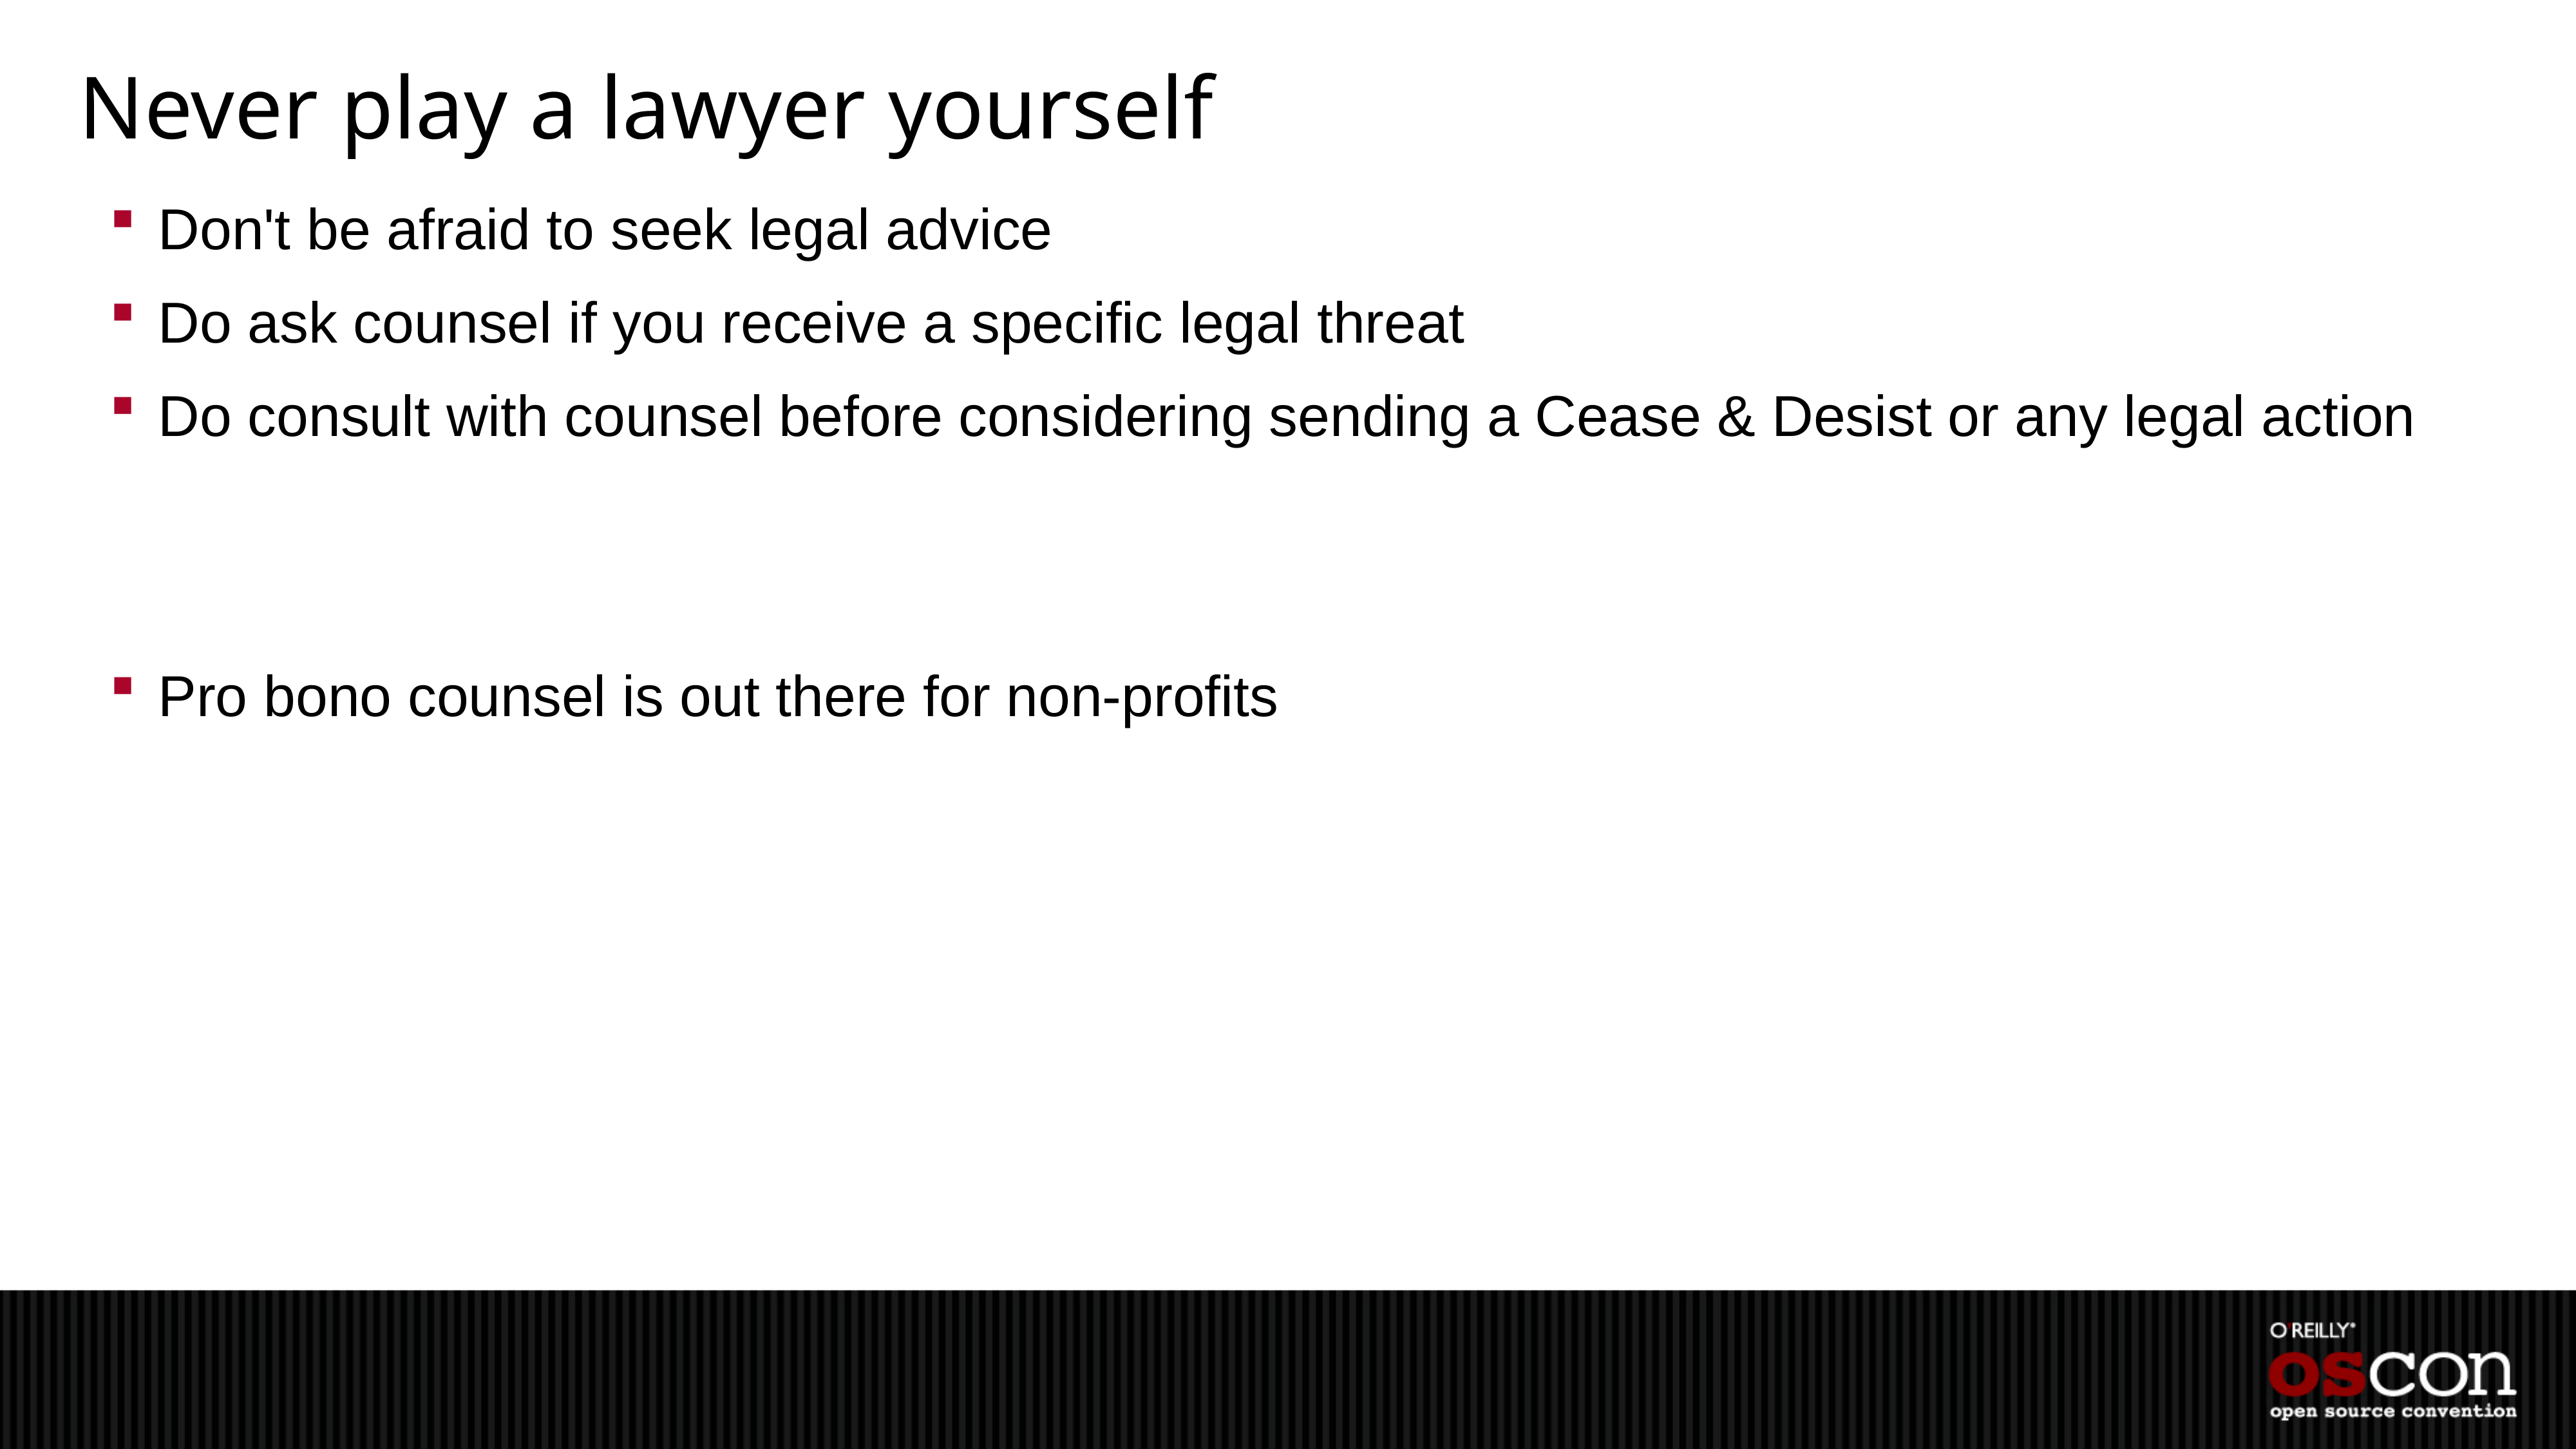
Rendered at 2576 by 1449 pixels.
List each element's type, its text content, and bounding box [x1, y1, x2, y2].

list Don't be afraid to seek legal advice Do ask counsel if you receive a specific legal threat Do consult with counsel before considering sending a Cease & Desist or any legal action Pro bono counsel is out there for non-profits [76, 191, 2505, 1449]
title Never play a lawyer yourself [73, 17, 2503, 192]
picture [0, 0, 2576, 1449]
